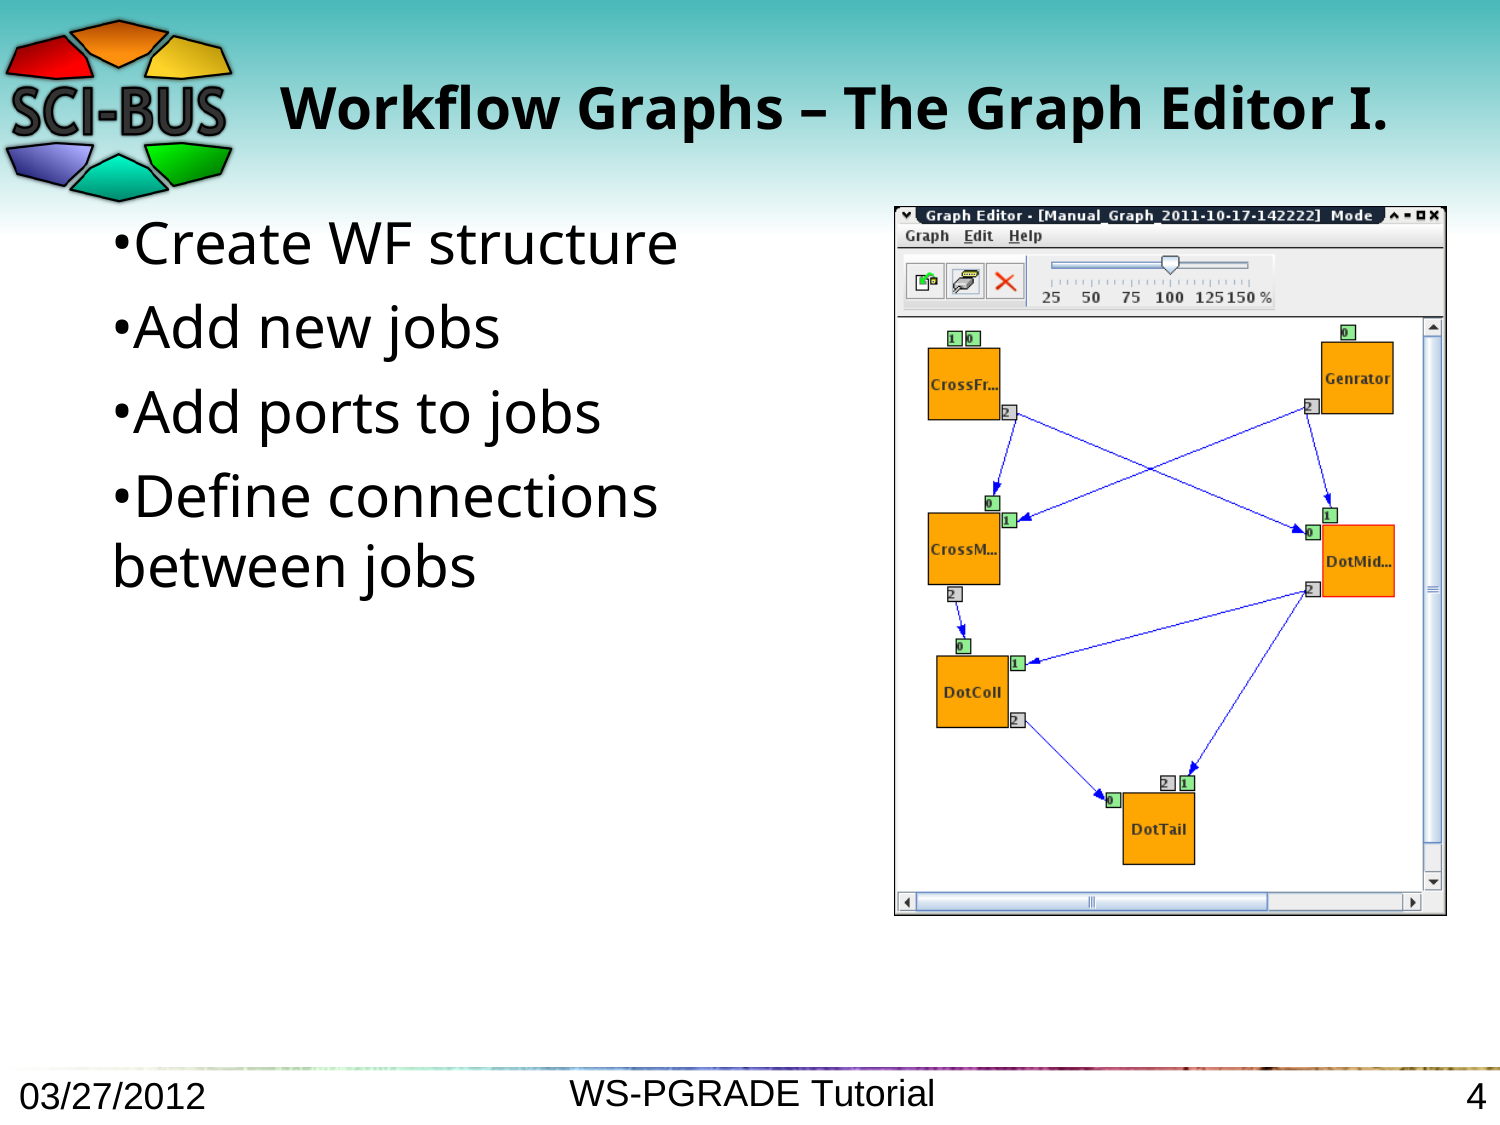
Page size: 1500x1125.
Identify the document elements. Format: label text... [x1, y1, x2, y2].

list Create WF structure Add new jobs Add ports to jobs Define connections between jobs [87, 198, 886, 957]
title Workflow Graphs – The Graph Editor I. [265, 29, 1477, 183]
picture [0, 1067, 1500, 1125]
picture [0, 15, 237, 207]
picture [894, 206, 1447, 916]
